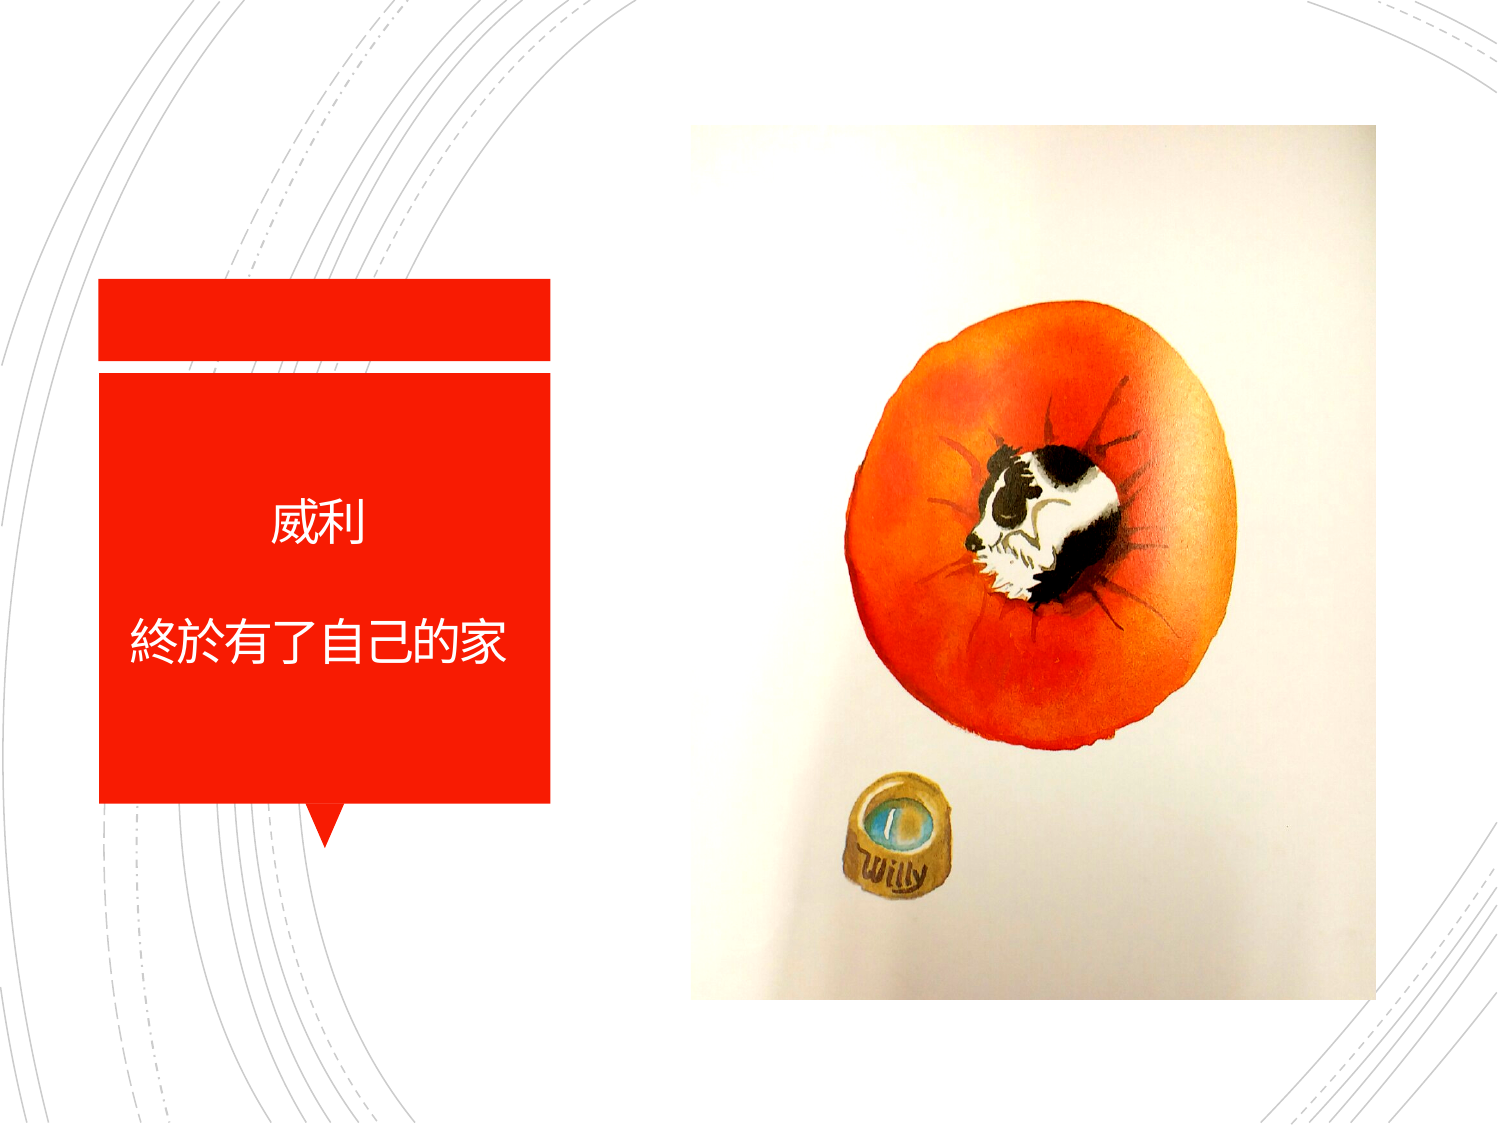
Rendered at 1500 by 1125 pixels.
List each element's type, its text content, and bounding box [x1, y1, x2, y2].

picture [690, 125, 1376, 1000]
title 威利 終於有了自己的家 [53, 361, 585, 740]
